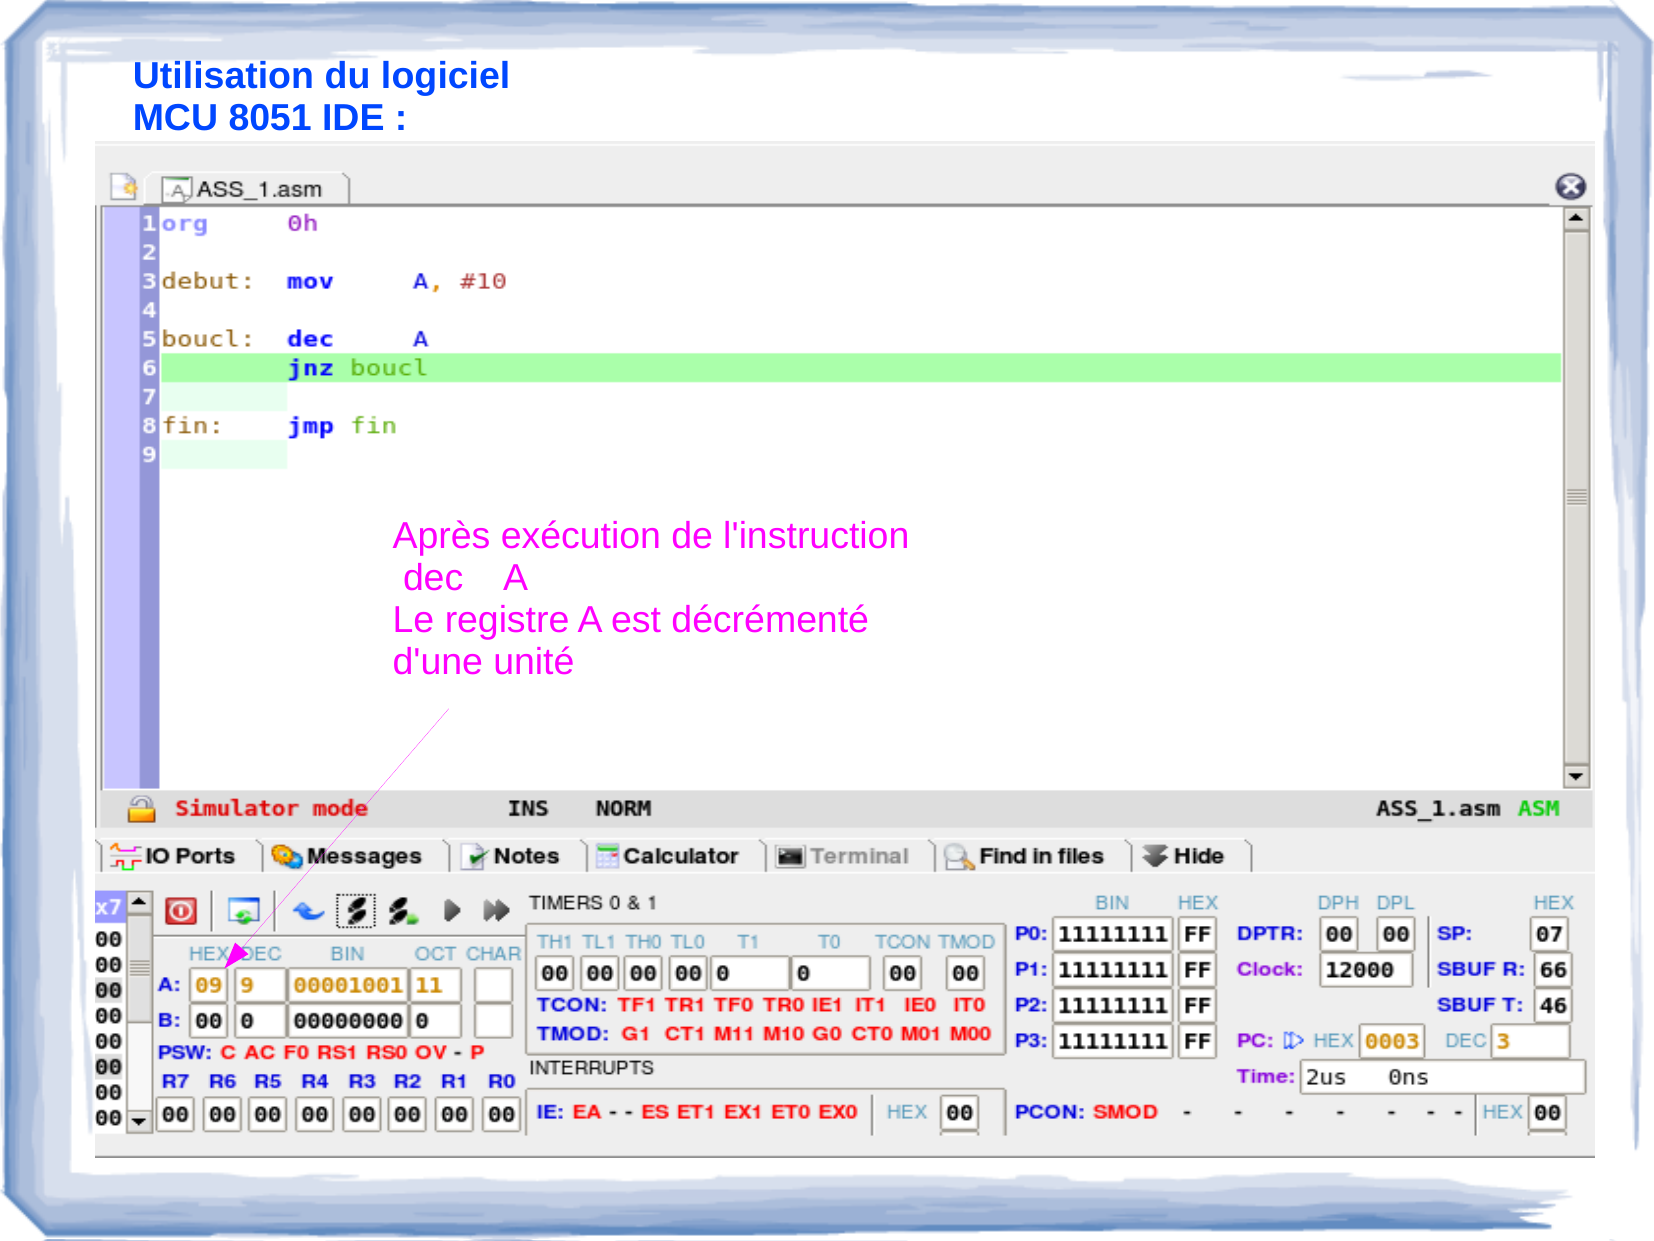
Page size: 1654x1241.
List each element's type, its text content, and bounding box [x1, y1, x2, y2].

text_box Après exécution de l'instruction dec A Le registre A est décrémenté d'une unité [377, 507, 945, 691]
text_box Utilisation du logiciel MCU 8051 IDE : [118, 47, 792, 147]
picture [0, 0, 1654, 1241]
